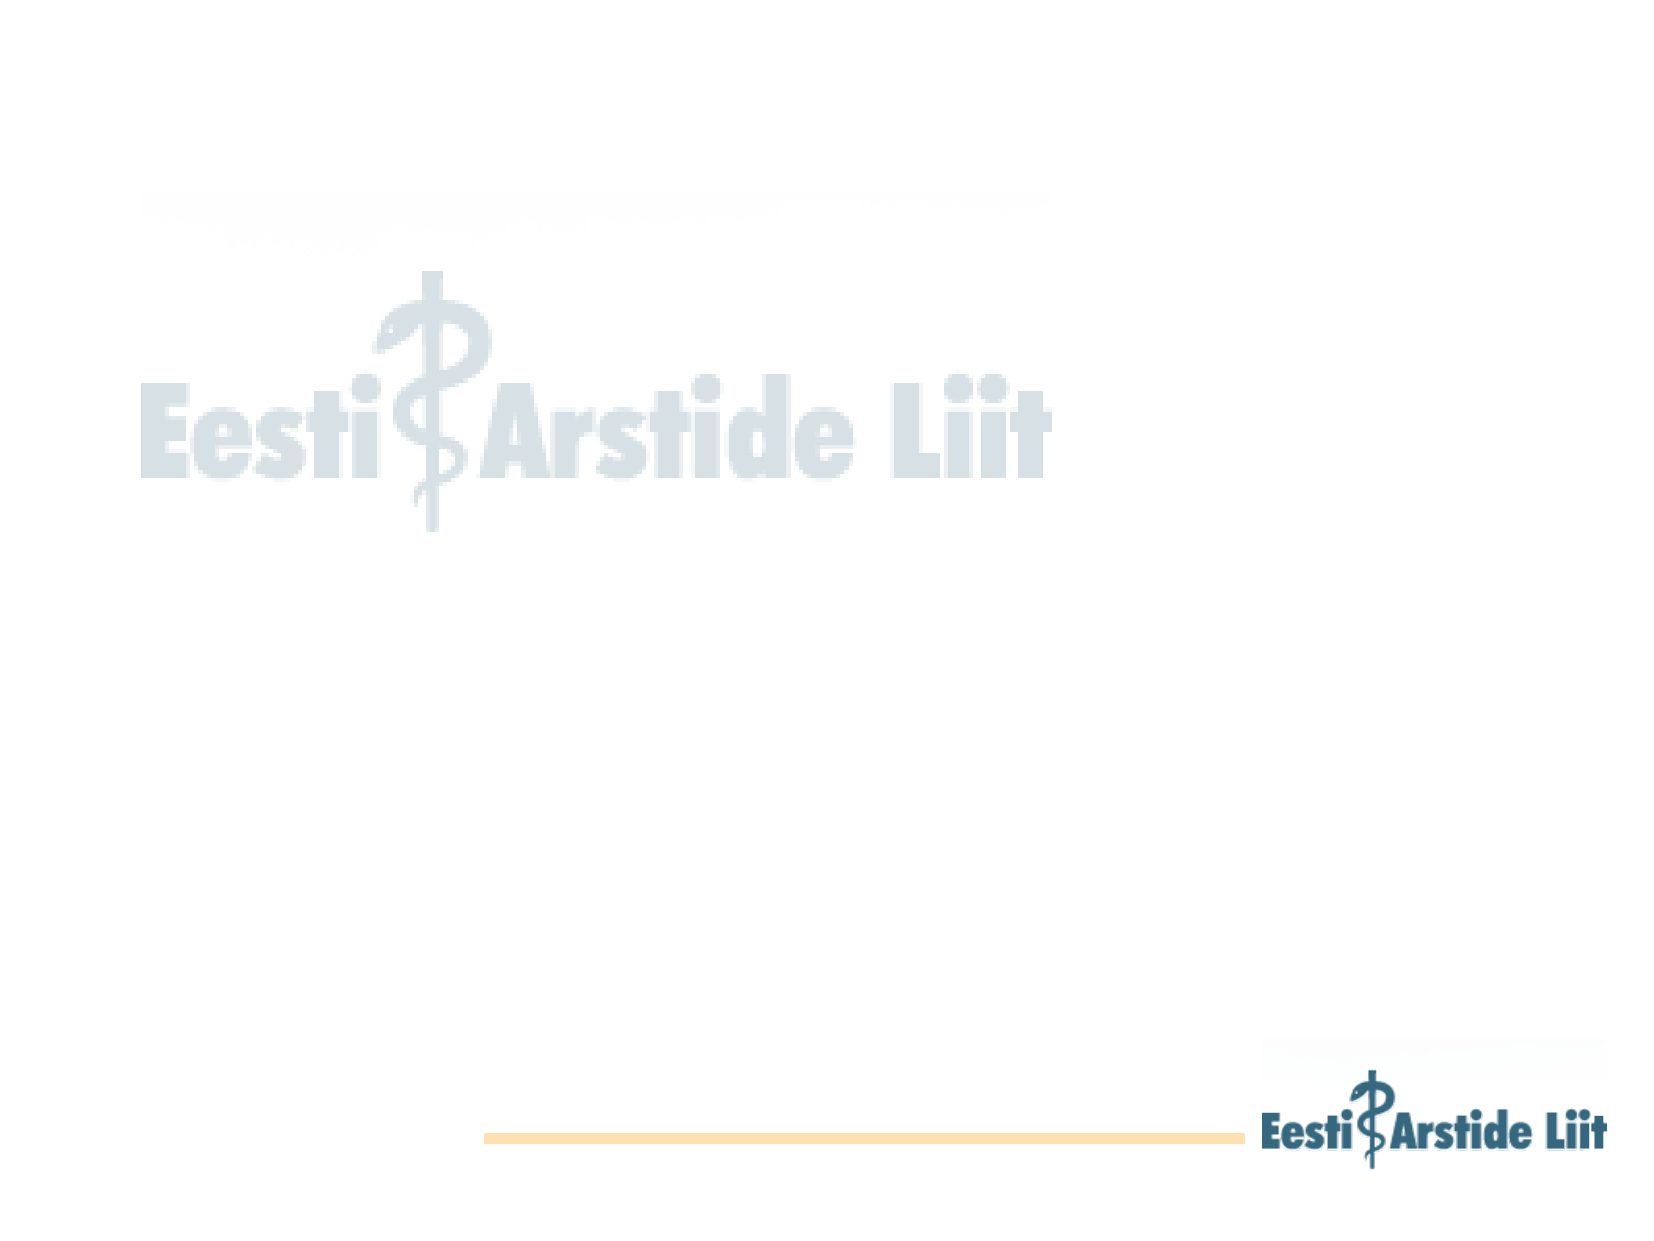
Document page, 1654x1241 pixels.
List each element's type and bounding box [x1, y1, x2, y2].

picture [1262, 1039, 1607, 1196]
picture [484, 1133, 1245, 1144]
picture [141, 188, 1052, 603]
